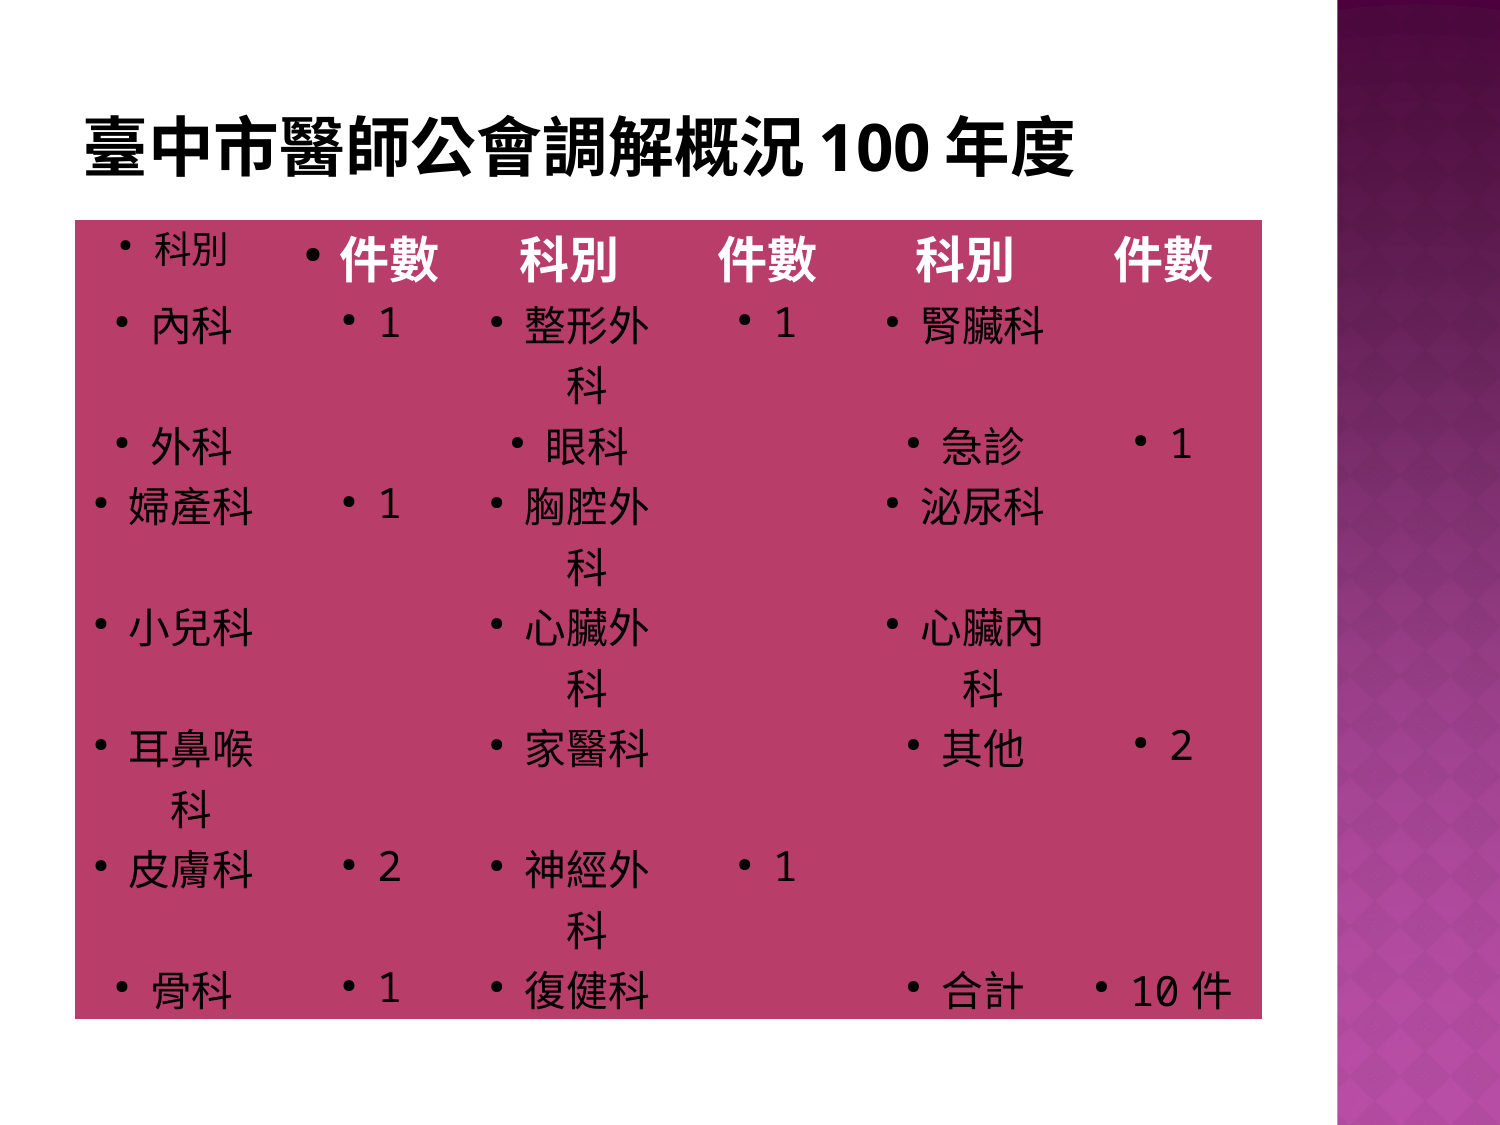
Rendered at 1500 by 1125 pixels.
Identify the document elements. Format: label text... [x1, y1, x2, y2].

table_cell 泌尿科 [867, 474, 1064, 595]
table_cell 1 [669, 837, 867, 958]
table_cell [867, 837, 1064, 958]
table_cell [669, 958, 867, 1019]
table_cell [669, 595, 867, 716]
table_cell 胸腔外科 [471, 474, 669, 595]
table_cell 1 [273, 474, 471, 595]
table_cell 2 [1064, 716, 1262, 837]
table_cell 1 [1064, 414, 1262, 474]
table_cell 耳鼻喉科 [75, 716, 273, 837]
table_cell [273, 595, 471, 716]
table_cell [1064, 837, 1262, 958]
table_cell [1064, 474, 1262, 595]
table_cell 急診 [867, 414, 1064, 474]
table_cell 婦產科 [75, 474, 273, 595]
table_header 科別 [867, 220, 1064, 293]
table_cell 骨科 [75, 958, 273, 1019]
table_cell 外科 [75, 414, 273, 474]
table_cell 內科 [75, 293, 273, 414]
table_cell 復健科 [471, 958, 669, 1019]
table_cell 整形外科 [471, 293, 669, 414]
table_cell 心臟外科 [471, 595, 669, 716]
title 臺中市醫師公會調解概況100年度 [75, 52, 1263, 185]
table_cell [273, 716, 471, 837]
table_header 件數 [273, 220, 471, 293]
table_cell [669, 474, 867, 595]
table_cell [669, 414, 867, 474]
table_cell 眼科 [471, 414, 669, 474]
table_cell 腎臟科 [867, 293, 1064, 414]
table_cell 小兒科 [75, 595, 273, 716]
table_cell [1064, 293, 1262, 414]
table_header 件數 [1064, 220, 1262, 293]
table_cell 皮膚科 [75, 837, 273, 958]
table_cell [273, 414, 471, 474]
table_cell 神經外科 [471, 837, 669, 958]
table_cell 1 [273, 958, 471, 1019]
table_cell [1064, 595, 1262, 716]
table_cell 1 [273, 293, 471, 414]
table_cell 家醫科 [471, 716, 669, 837]
table_cell 1 [669, 293, 867, 414]
table_header 件數 [669, 220, 867, 293]
table_cell 2 [273, 837, 471, 958]
table_cell 10件 [1064, 958, 1262, 1019]
table_cell 合計 [867, 958, 1064, 1019]
table_header 科別 [471, 220, 669, 293]
table_cell [669, 716, 867, 837]
table_cell 其他 [867, 716, 1064, 837]
table_cell 心臟內科 [867, 595, 1064, 716]
table_header 科別 [75, 220, 273, 293]
